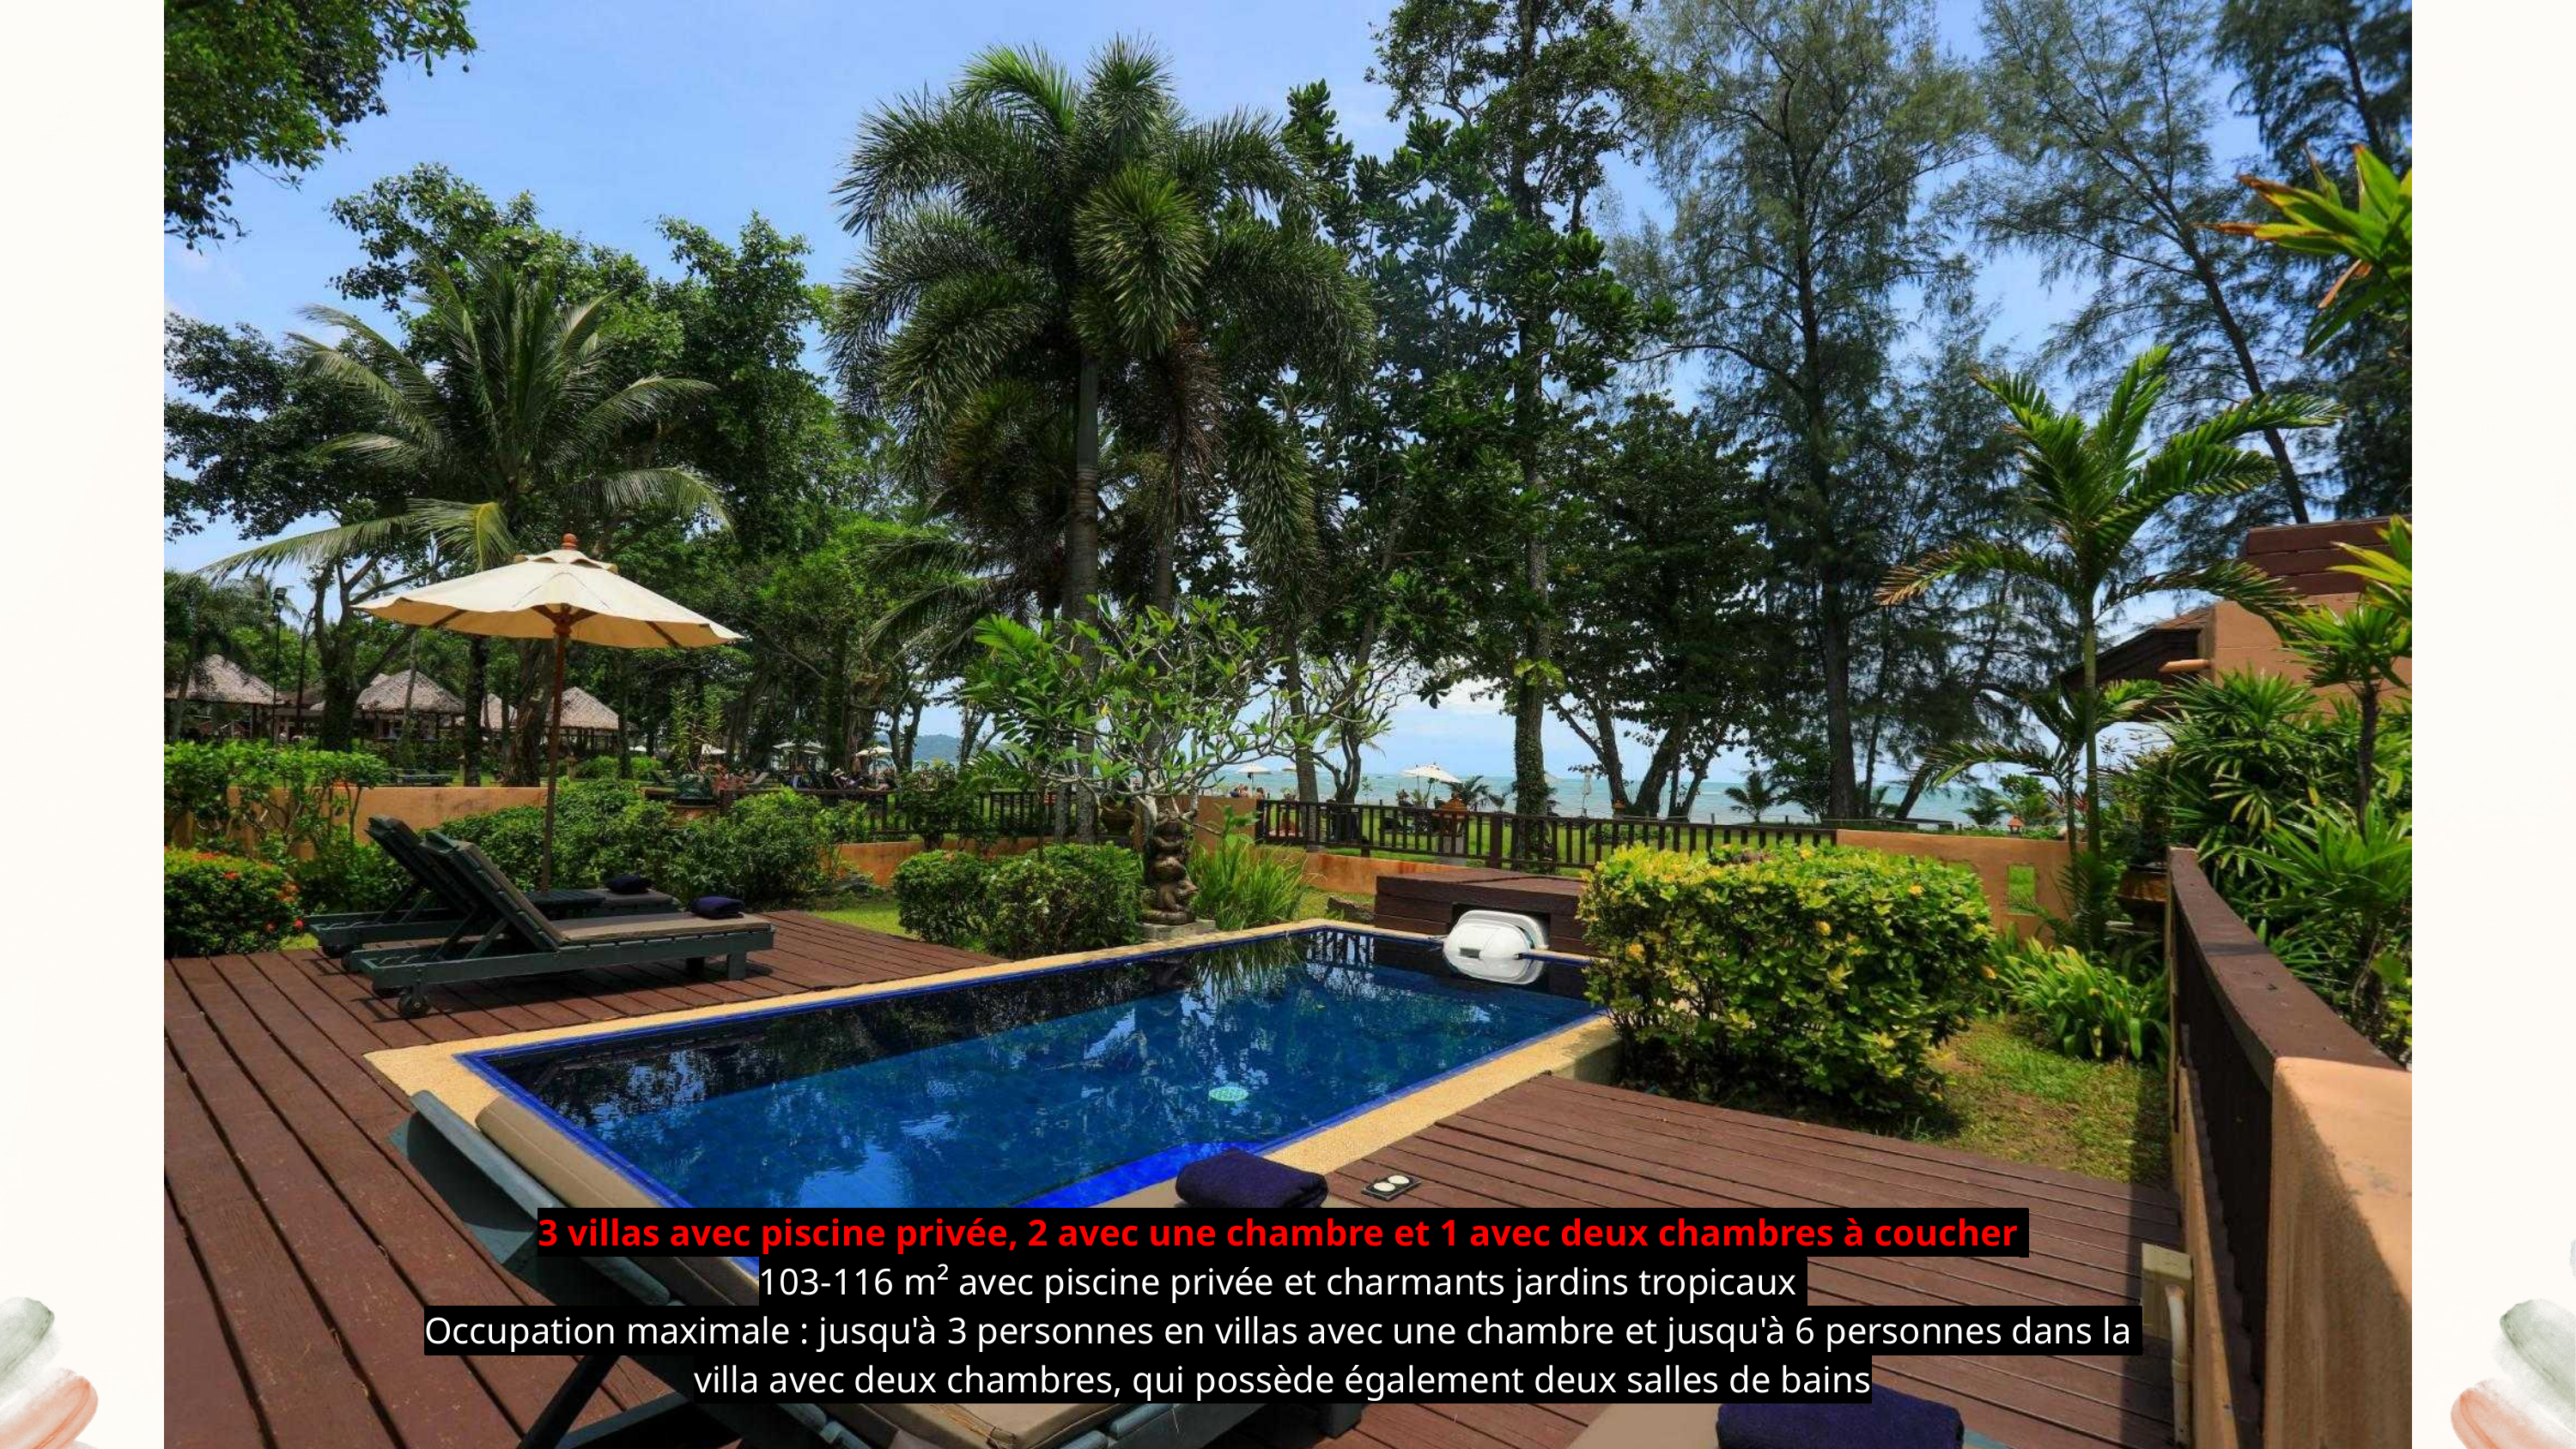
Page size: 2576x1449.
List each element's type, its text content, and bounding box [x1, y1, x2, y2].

picture [0, 0, 2576, 1449]
text_box 3 villas avec piscine privée, 2 avec une chambre et 1 avec deux chambres à coucher 103-116 m² avec piscine privée et charmants jardins tropicaux Occupation maximale : jusqu'à 3 personnes en villas avec une chambre et jusqu'à 6 personnes dans la villa avec deux chambres, qui possède également deux salles de bains [405, 1201, 2160, 1358]
